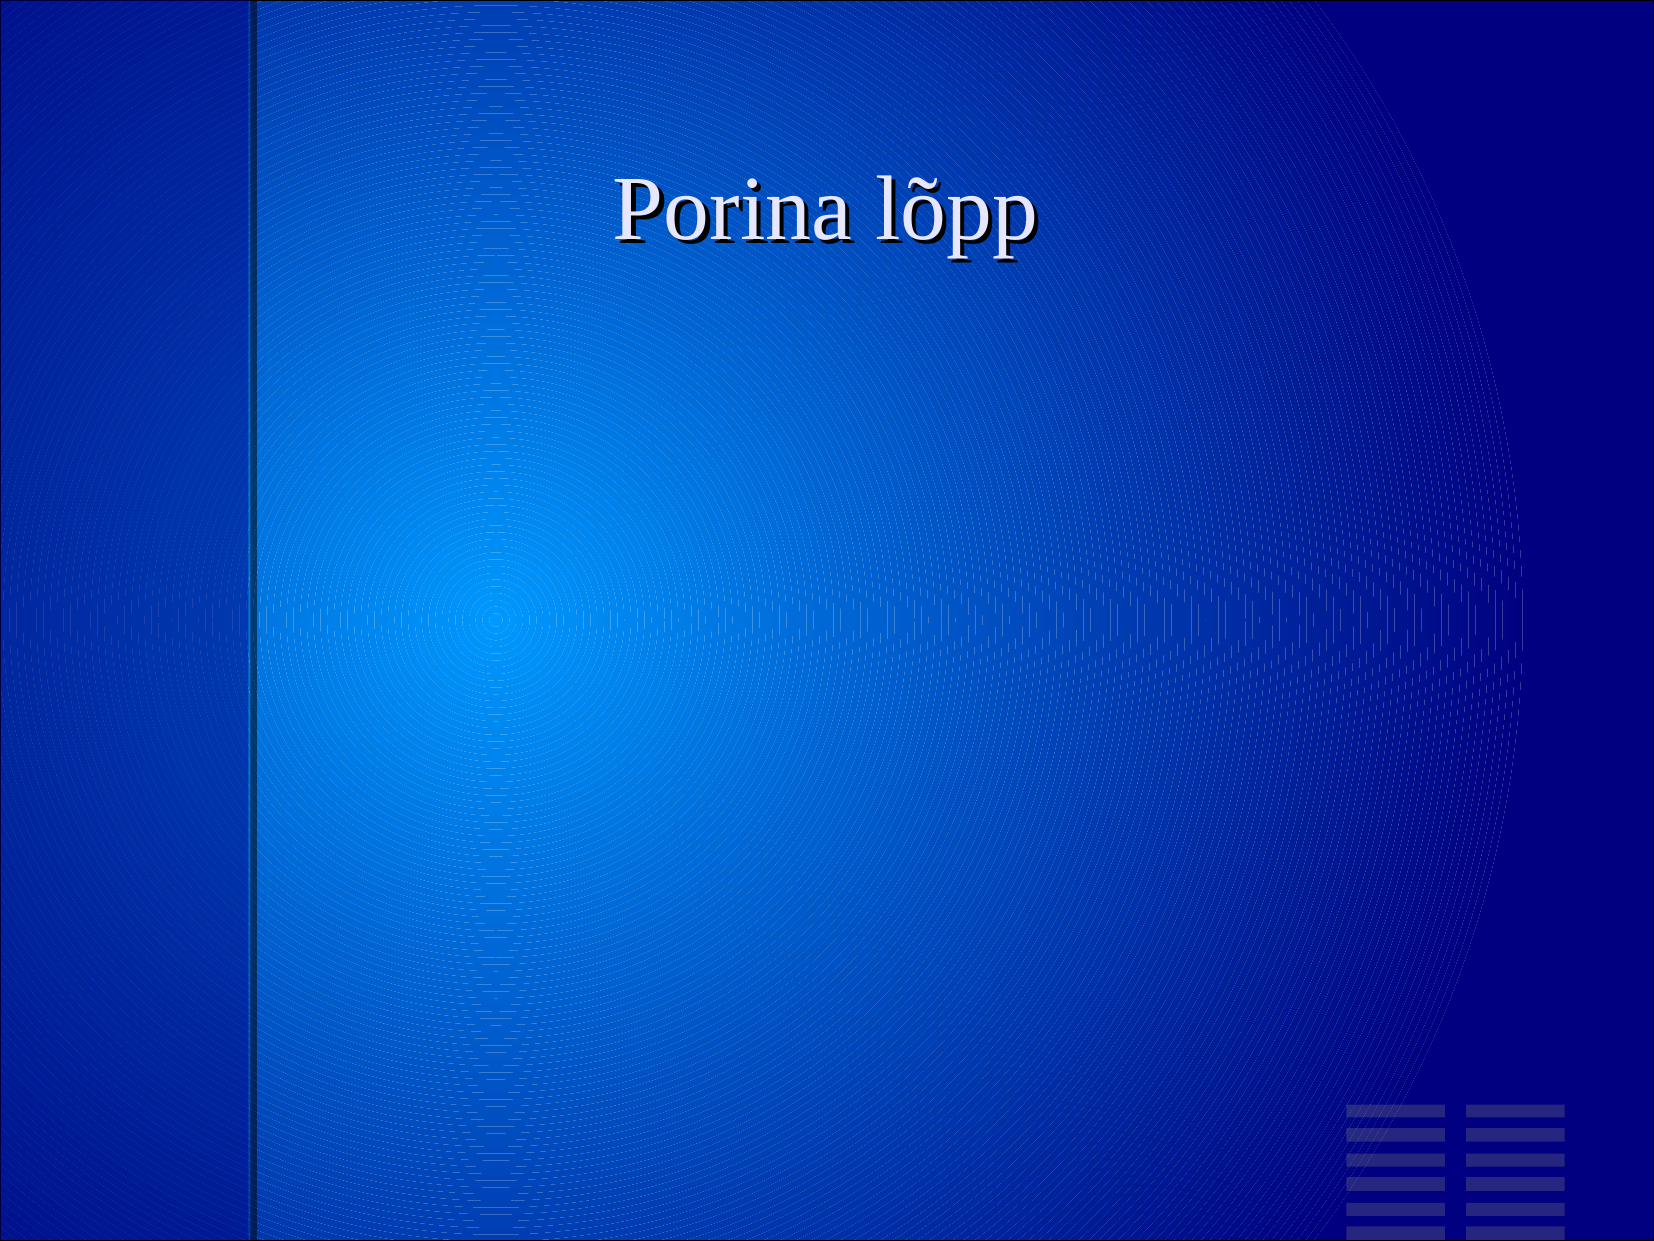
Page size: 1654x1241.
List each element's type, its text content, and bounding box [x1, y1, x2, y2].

title Porina lõpp [119, 104, 1533, 313]
